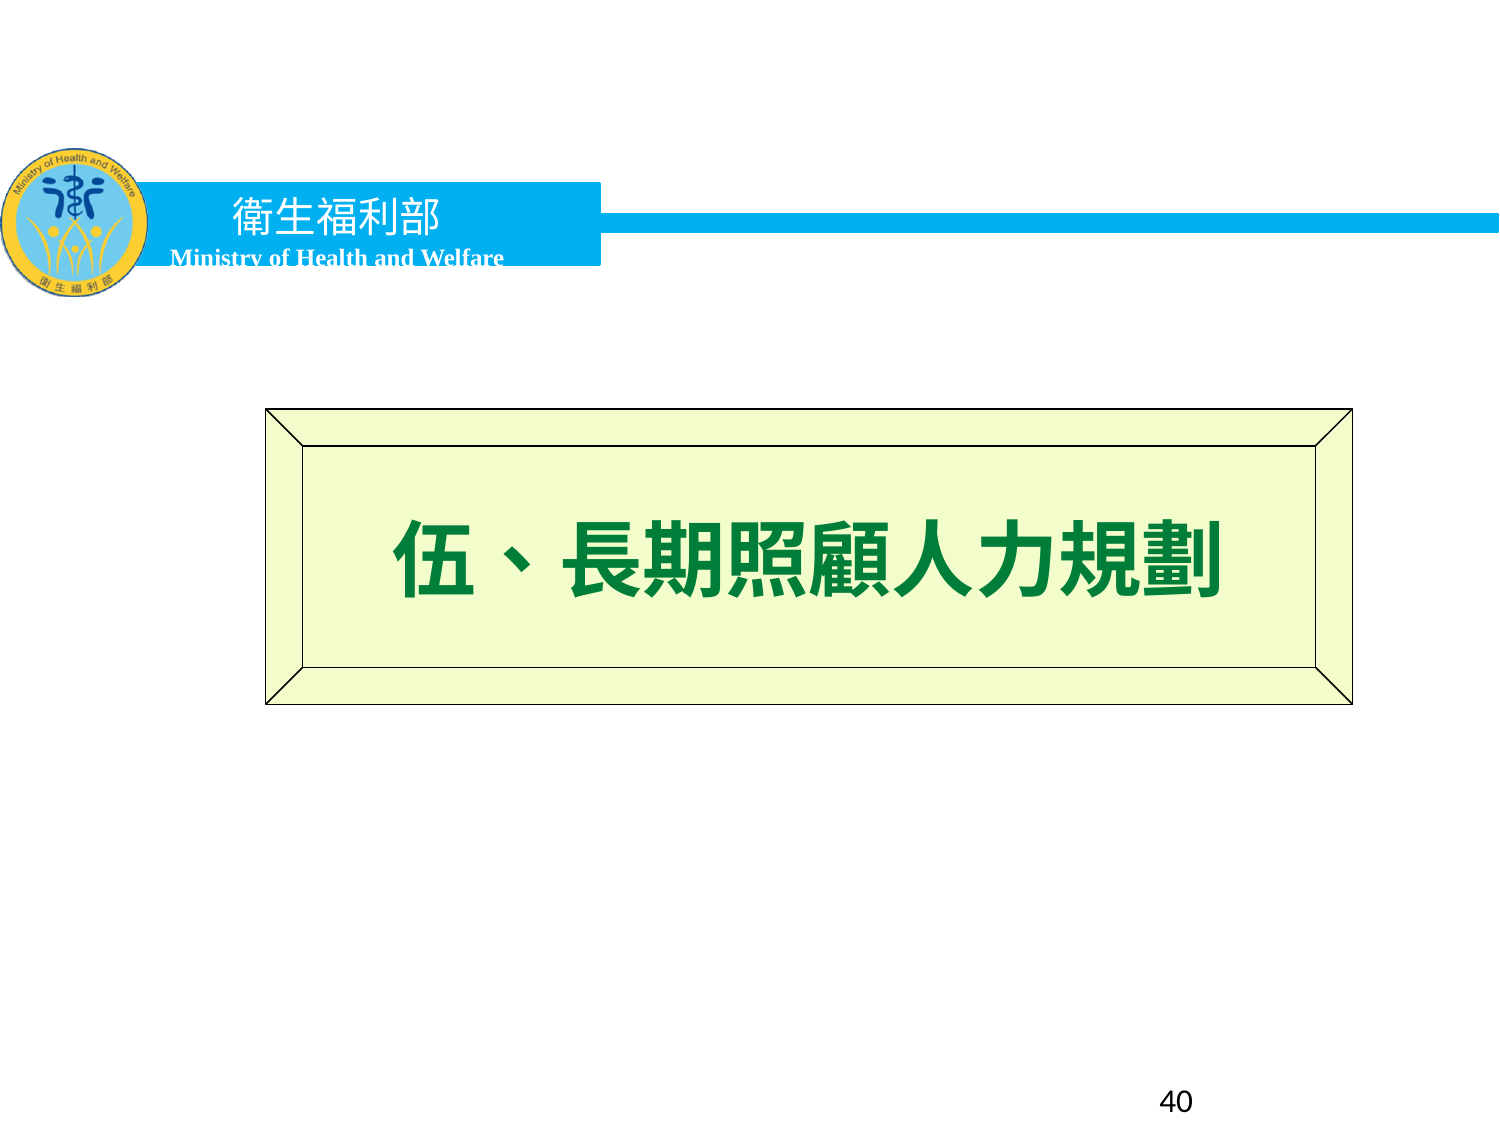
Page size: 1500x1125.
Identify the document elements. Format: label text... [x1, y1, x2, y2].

text_box 40 [1144, 1069, 1495, 1125]
text_box 伍、長期照顧人力規劃 [265, 408, 1353, 705]
